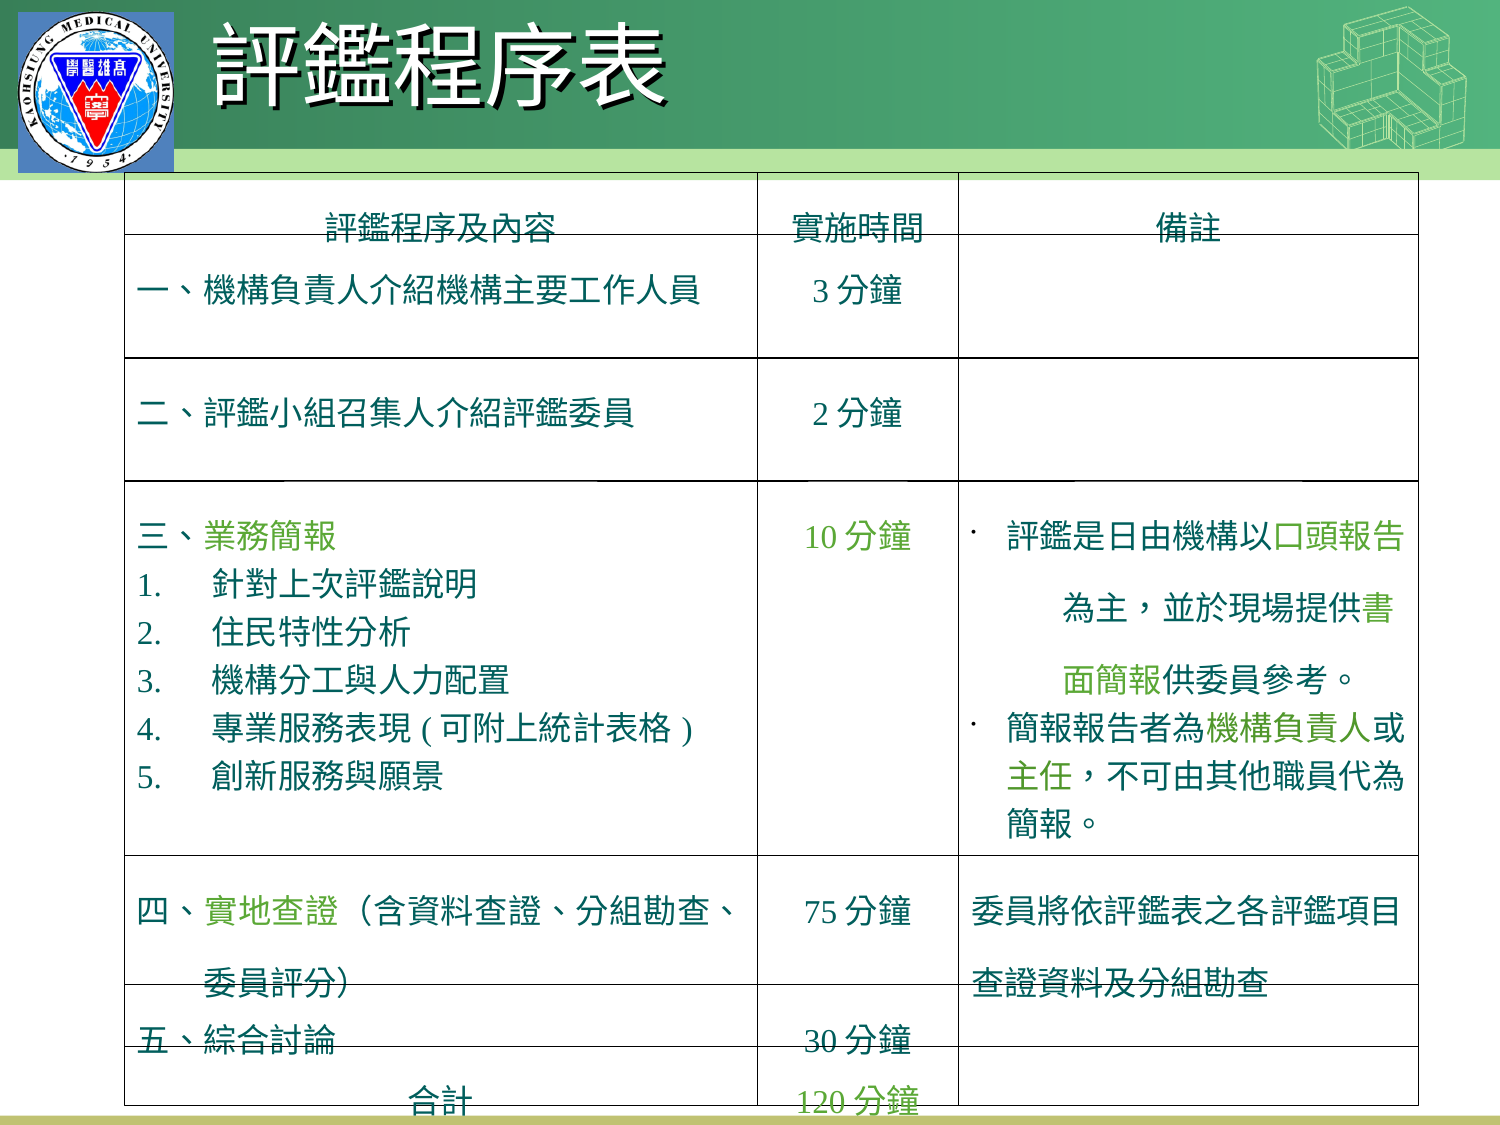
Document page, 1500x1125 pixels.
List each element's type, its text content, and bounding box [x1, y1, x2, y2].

text_box 備註 [958, 172, 1419, 234]
text_box 120分鐘 [757, 1045, 958, 1106]
text_box 評鑑是日由機構以口頭報告為主，並於現場提供書面簡報供委員參考。 簡報報告者為機構負責人或主任，不可由其他職員代為簡報。 [958, 480, 1419, 855]
text_box 合計 [123, 1045, 757, 1106]
text_box 10分鐘 [757, 480, 958, 855]
text_box 實施時間 [757, 172, 958, 234]
text_box 三、業務簡報 1. 針對上次評鑑說明 2. 住民特性分析 3. 機構分工與人力配置 4. 專業服務表現(可附上統計表格) 5. 創新服務與願景 [123, 480, 757, 855]
text_box [958, 984, 1419, 1106]
text_box 委員將依評鑑表之各評鑑項目查證資料及分組勘查 [958, 855, 1419, 984]
text_box 3分鐘 [757, 234, 958, 357]
text_box 一、機構負責人介紹機構主要工作人員 [123, 234, 757, 357]
title 評鑑程序表 [194, 0, 1308, 136]
text_box [958, 234, 1419, 480]
text_box 30分鐘 [757, 984, 958, 1045]
text_box 五、綜合討論 [123, 984, 757, 1045]
text_box 評鑑程序及內容 [123, 172, 757, 234]
picture [17, 11, 174, 173]
text_box 二、評鑑小組召集人介紹評鑑委員 [123, 357, 757, 480]
text_box 四、實地查證（含資料查證、分組勘查、委員評分） [123, 855, 757, 984]
text_box 75分鐘 [757, 855, 958, 984]
text_box 2分鐘 [757, 357, 958, 480]
